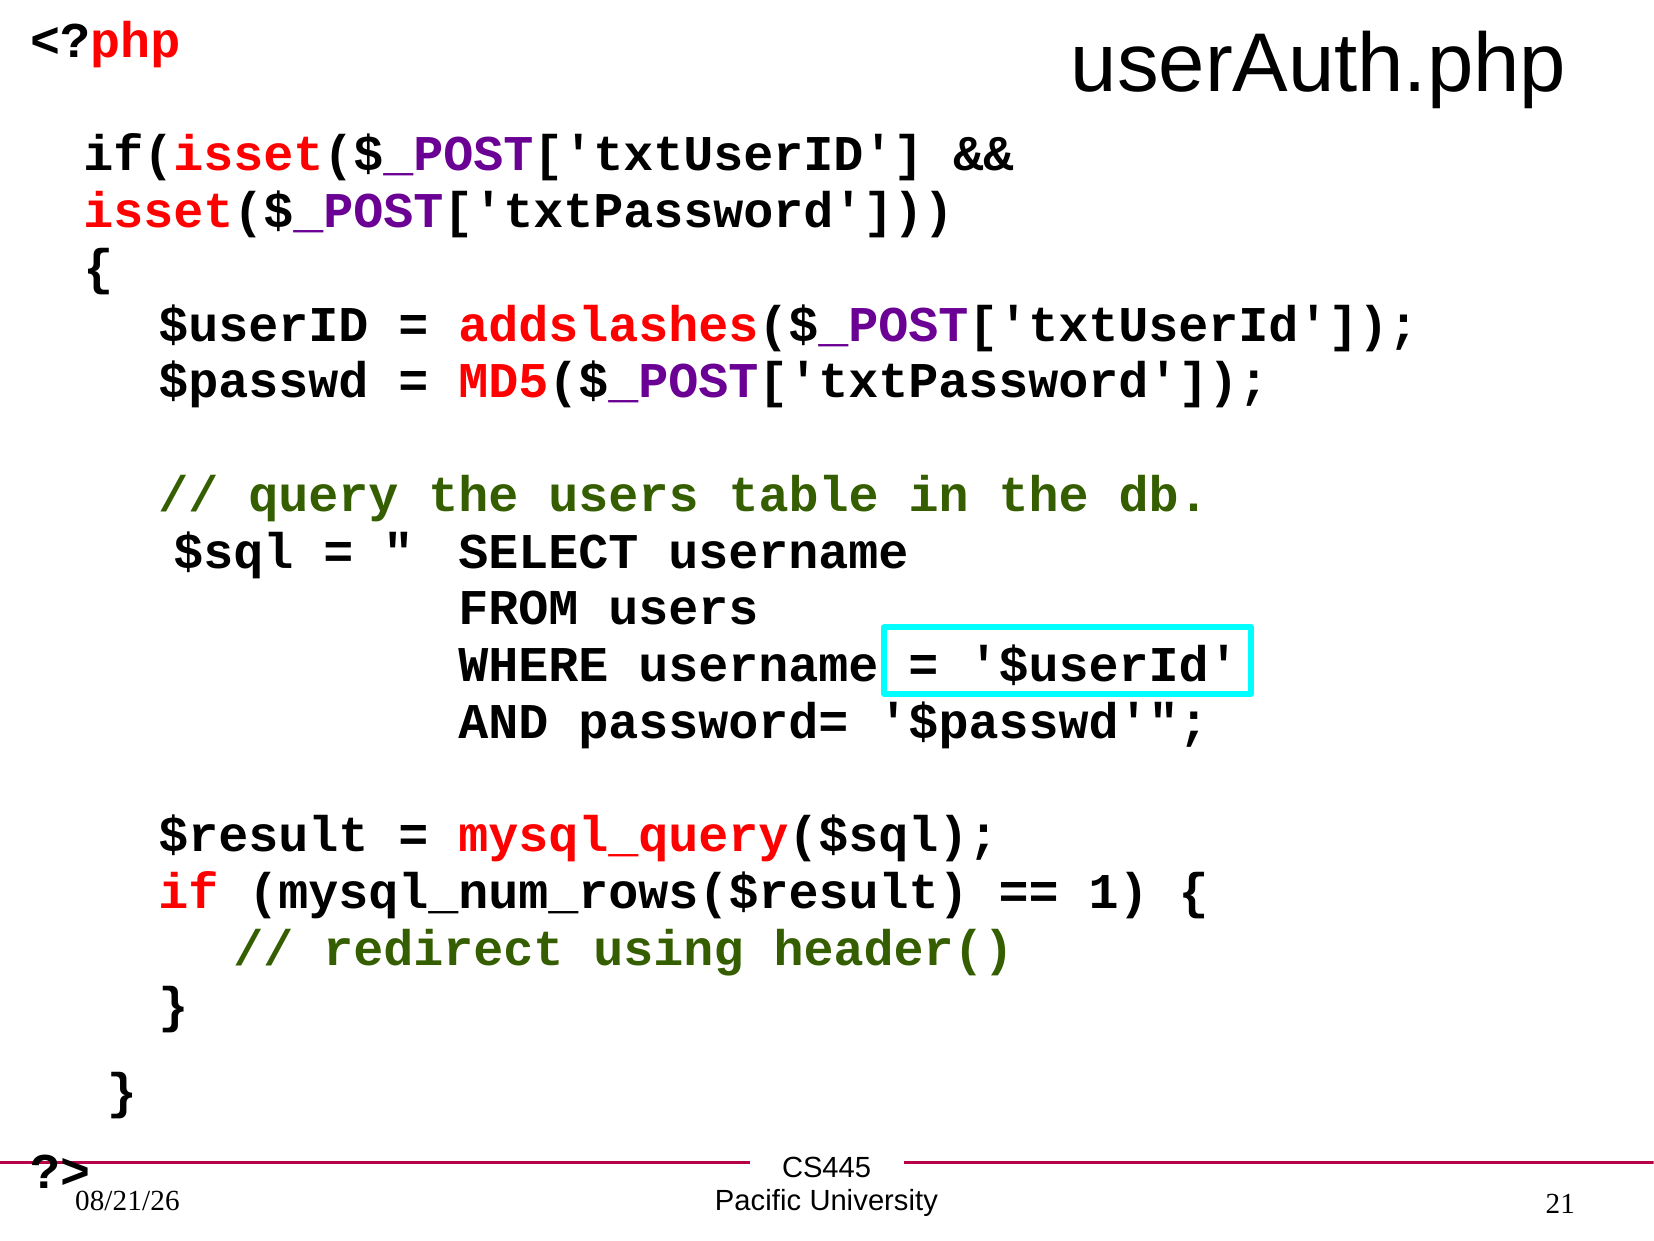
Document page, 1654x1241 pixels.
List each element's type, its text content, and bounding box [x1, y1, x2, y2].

list <?php if(isset($_POST['txtUserID'] && isset($_POST['txtPassword'])) { $userID = addslashes($_POST['txtUserId']); $passwd = MD5($_POST['txtPassword']); // query the users table in the db. $sql = " SELECT username FROM users WHERE username = '$userId' AND password= '$passwd'"; $result = mysql_query($sql); if (mysql_num_rows($result) == 1) { // redirect using header() } } ?> [12, 15, 1654, 1241]
